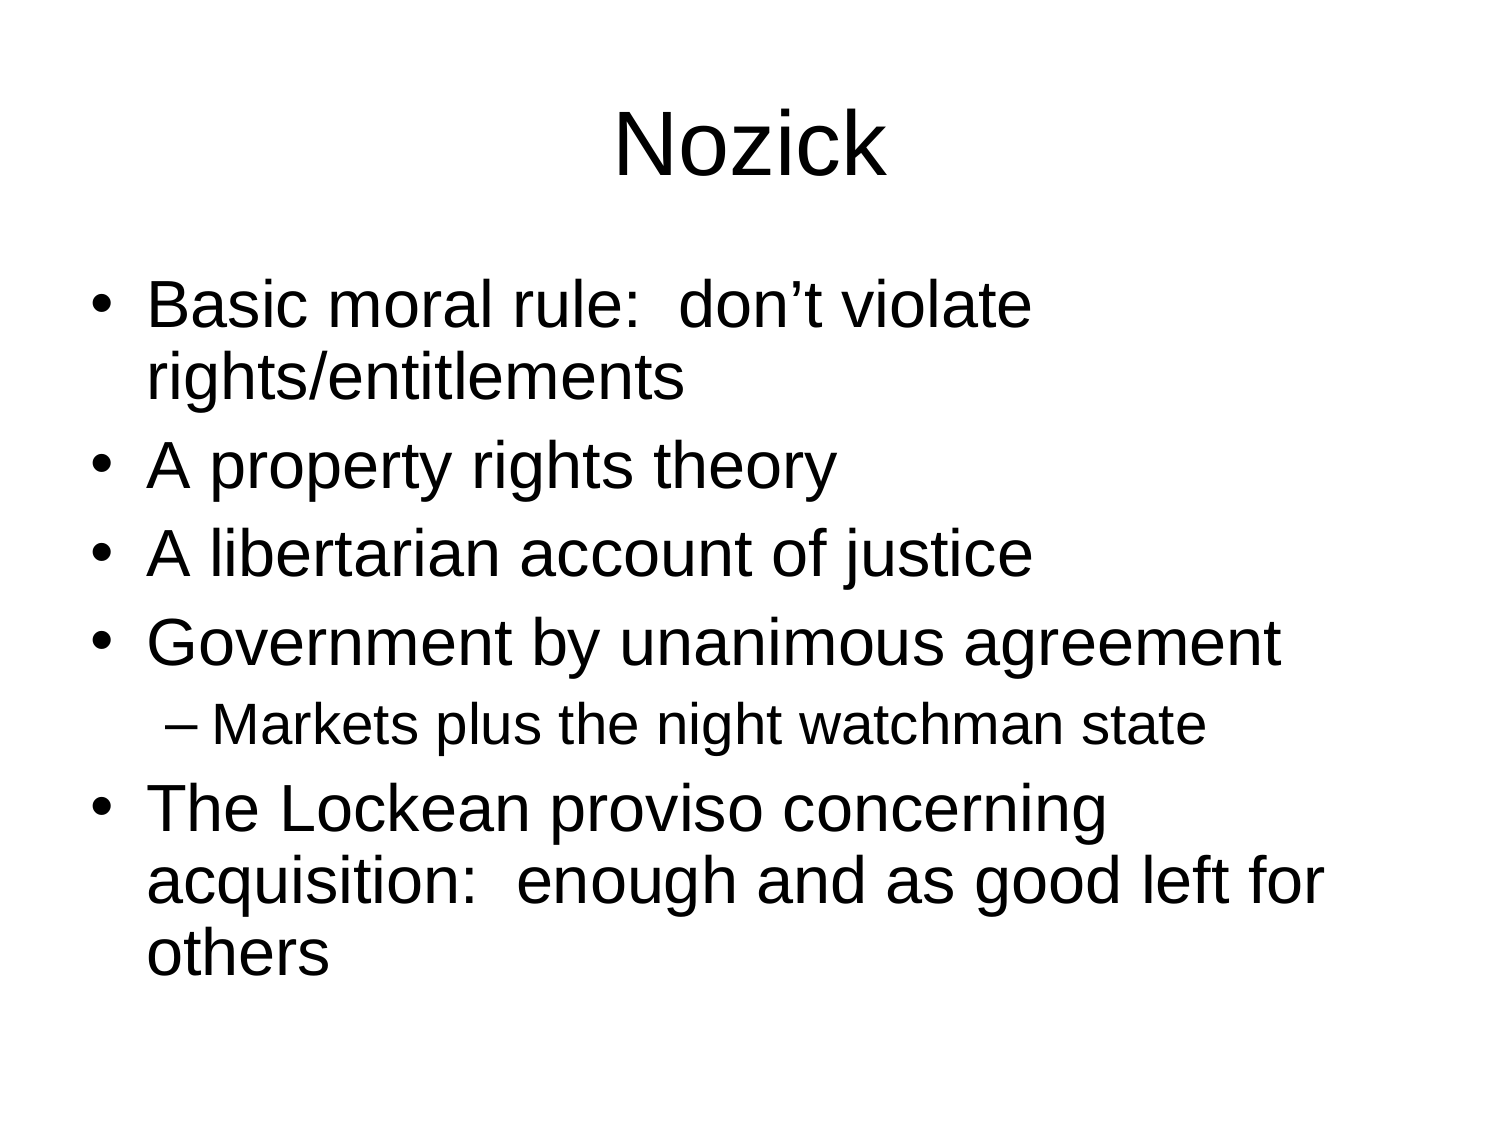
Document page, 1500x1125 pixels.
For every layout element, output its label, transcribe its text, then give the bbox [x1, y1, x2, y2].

title Nozick [75, 45, 1426, 233]
list Basic moral rule: don’t violate rights/entitlements A property rights theory A libertarian account of justice Government by unanimous agreement Markets plus the night watchman state The Lockean proviso concerning acquisition: enough and as good left for others [75, 262, 1426, 1077]
